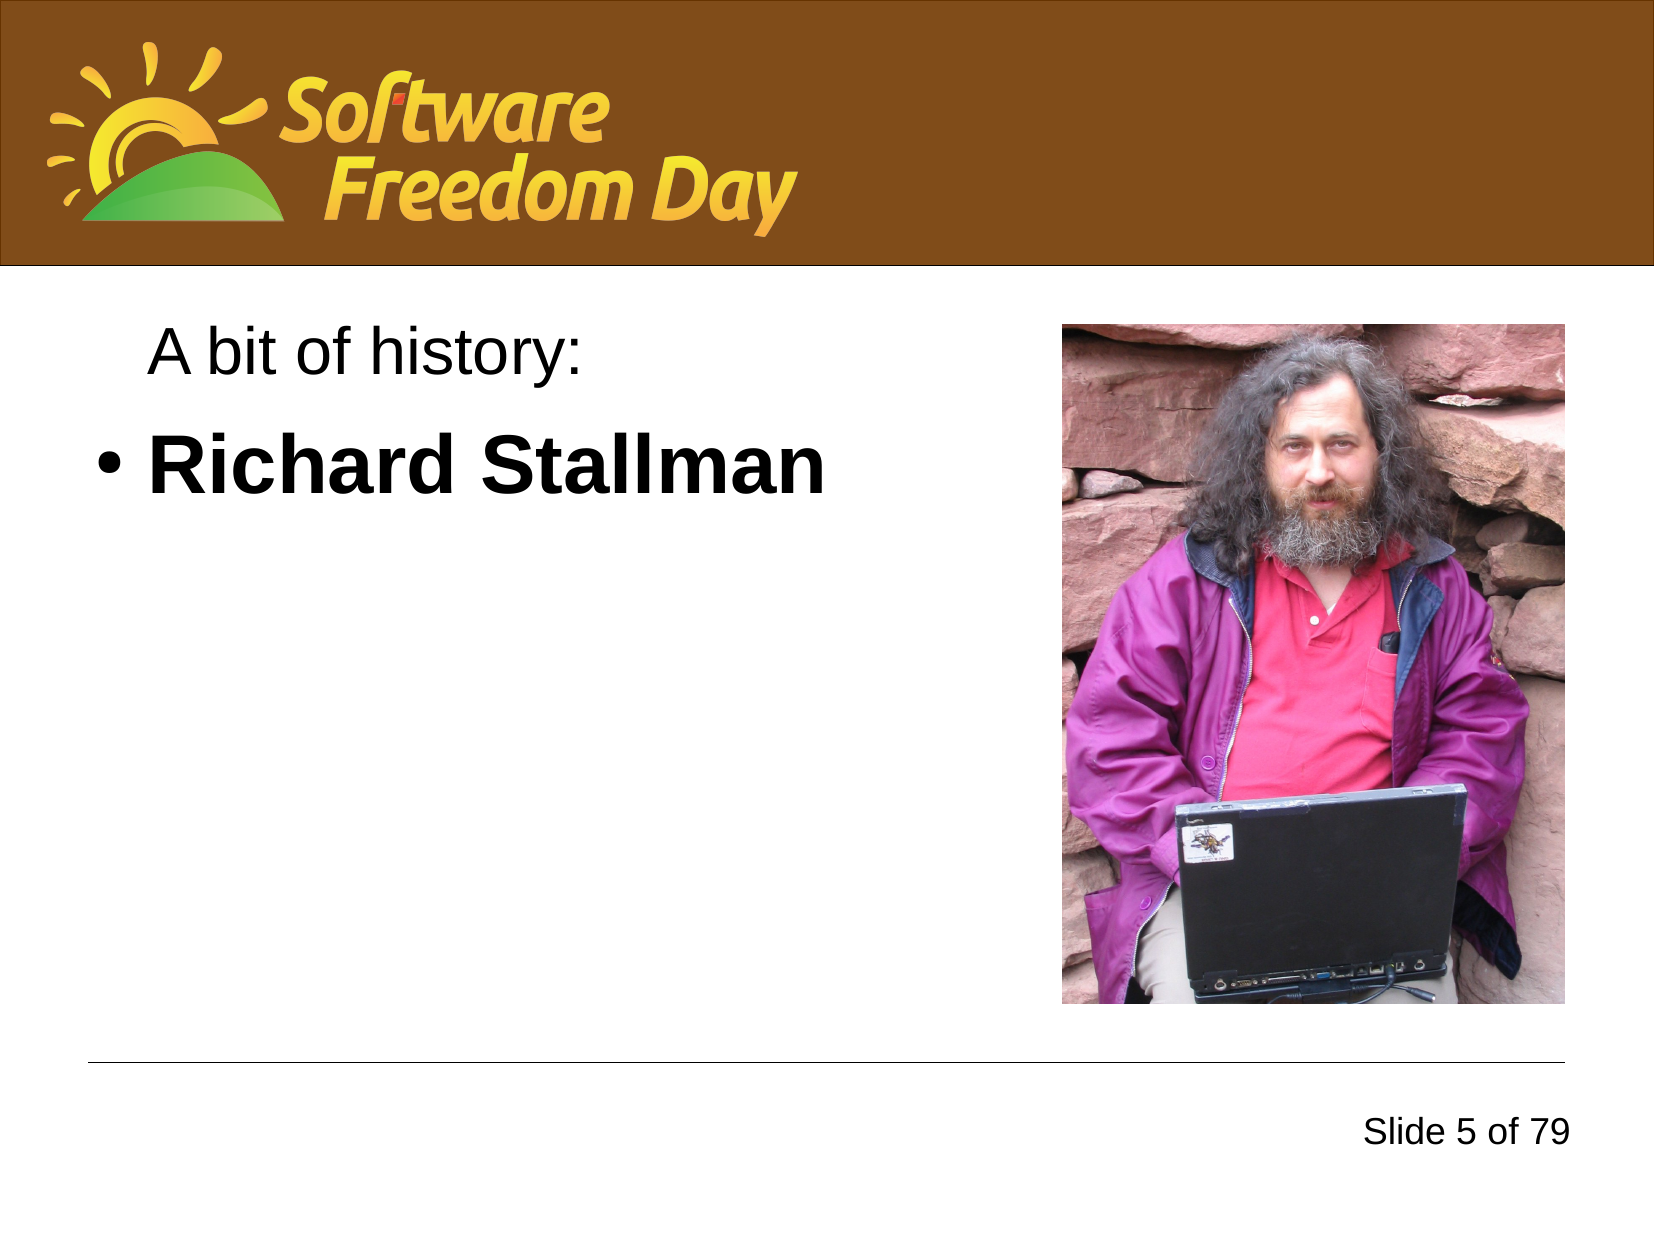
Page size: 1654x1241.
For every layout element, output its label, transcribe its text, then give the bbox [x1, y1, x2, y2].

list A bit of history: Richard Stallman [76, 314, 1034, 1034]
picture [47, 42, 798, 237]
picture [1062, 324, 1565, 1004]
